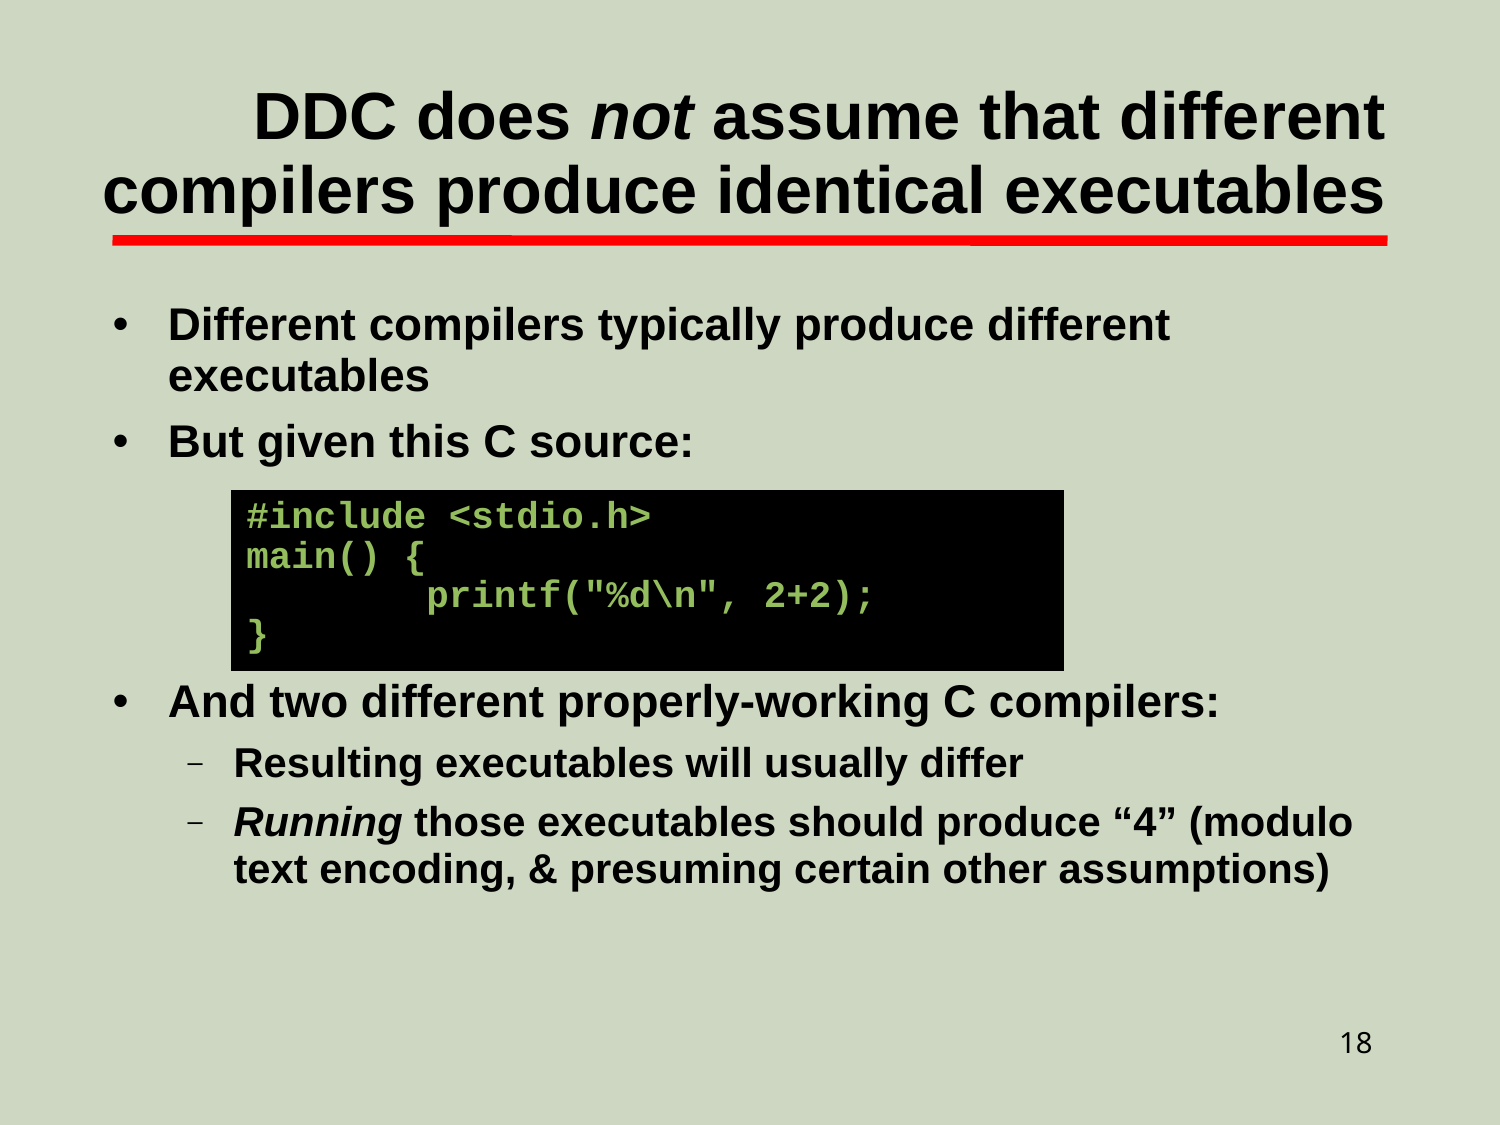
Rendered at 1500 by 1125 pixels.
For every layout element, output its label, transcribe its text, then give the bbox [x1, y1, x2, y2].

title DDC does not assume that different compilers produce identical executables [75, 80, 1387, 229]
table_header #include <stdio.h> main() { printf("%d\n", 2+2); } [231, 490, 1064, 671]
list Different compilers typically produce different executables But given this C source: And two different properly-working C compilers: Resulting executables will usually differ Running those executables should produce “4” (modulo text encoding, & presuming certain other assumptions) [112, 299, 1387, 1114]
